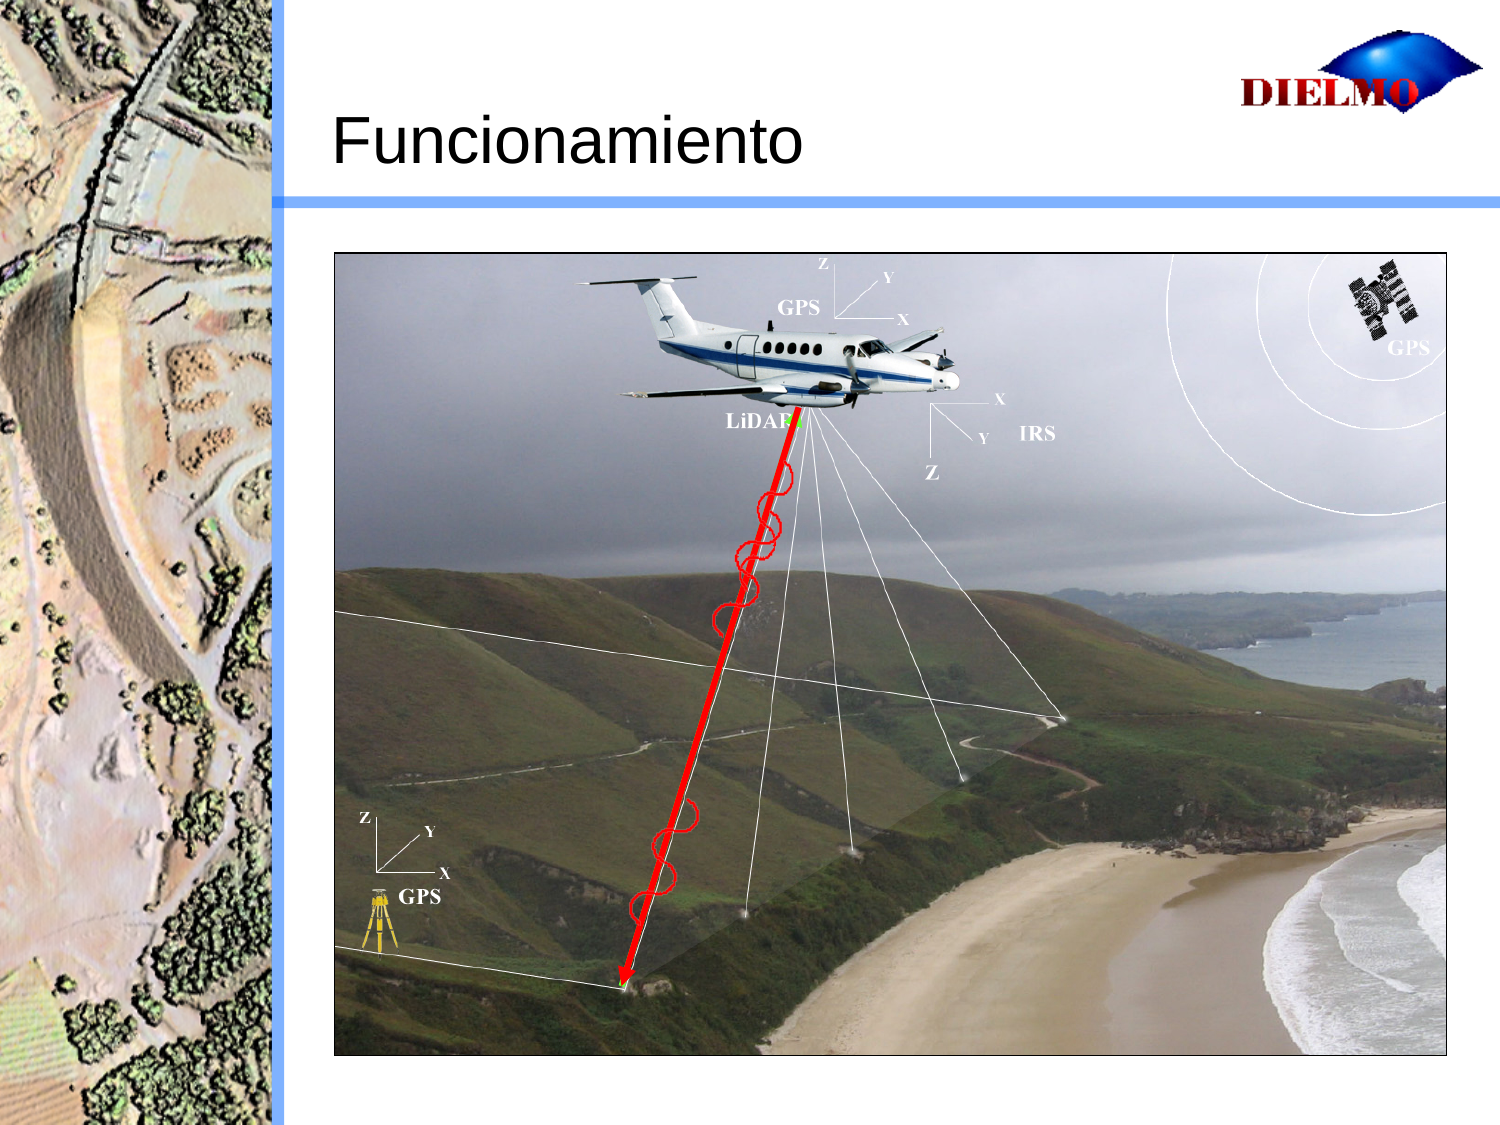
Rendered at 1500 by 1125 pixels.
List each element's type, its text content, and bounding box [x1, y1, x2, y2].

picture [0, 0, 271, 1125]
picture [1241, 30, 1483, 114]
picture [335, 253, 1446, 1055]
title Funcionamiento [331, 91, 1231, 190]
